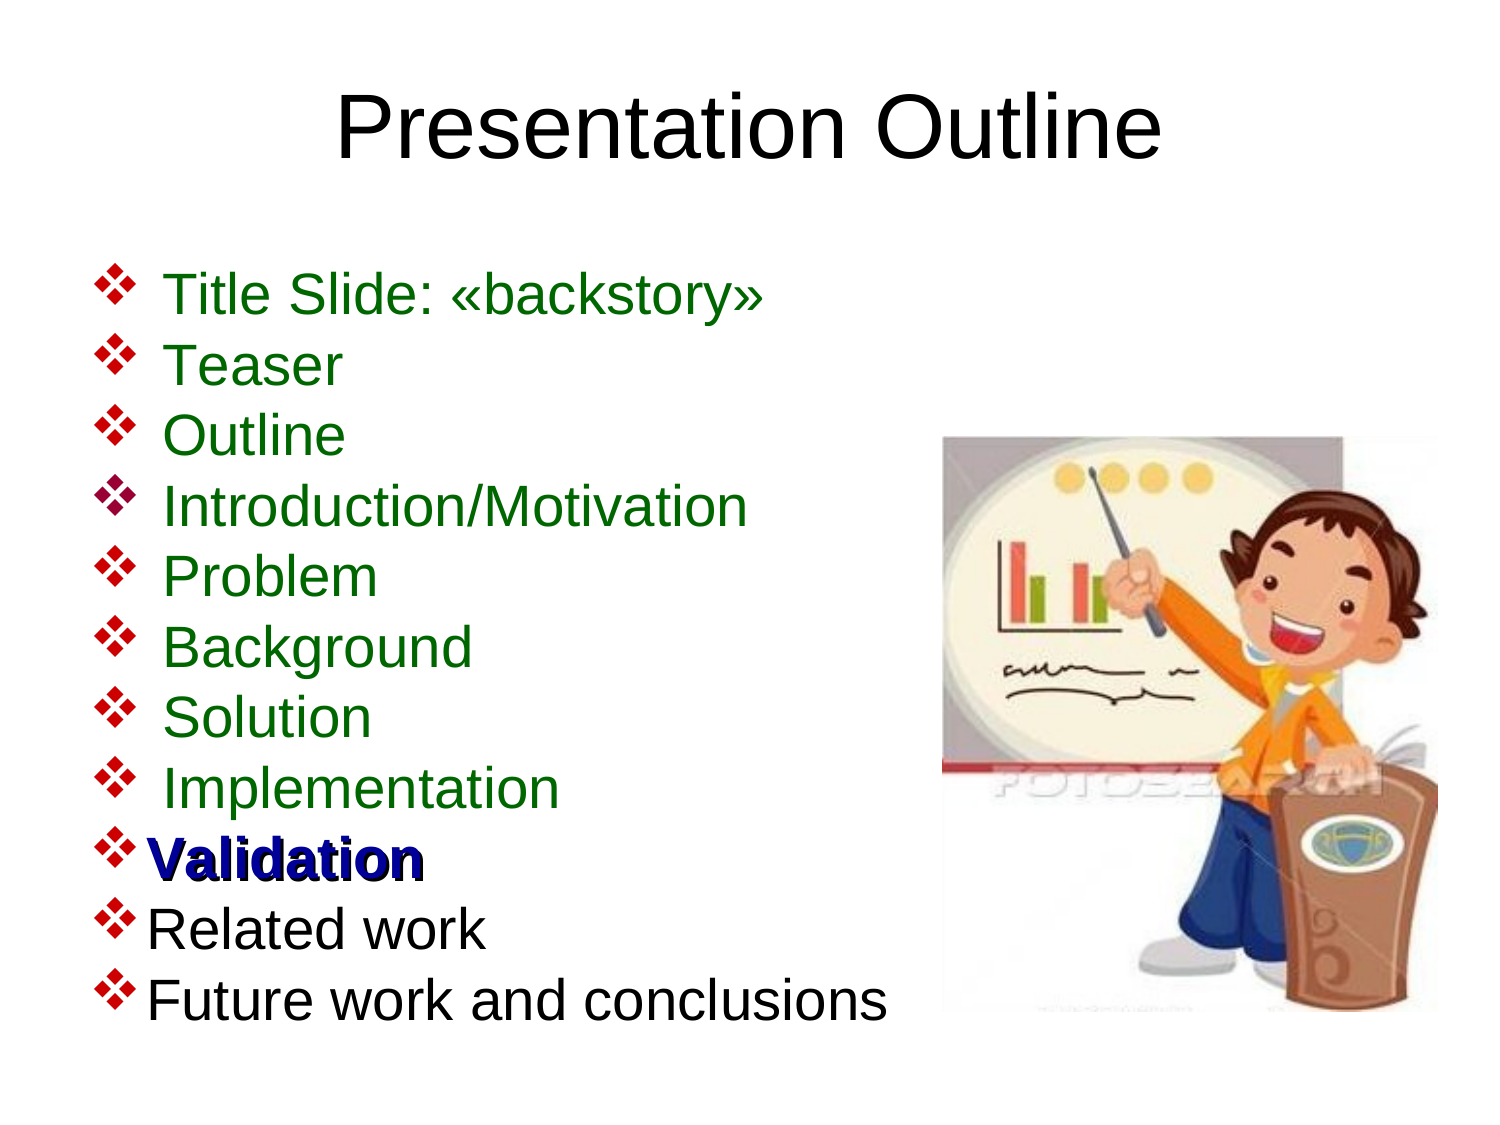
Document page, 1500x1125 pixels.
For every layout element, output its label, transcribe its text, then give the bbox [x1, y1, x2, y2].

picture [942, 436, 1438, 1012]
title Presentation Outline [75, 45, 1426, 200]
list Title Slide: «backstory» Teaser Outline Introduction/Motivation Problem Background Solution Implementation Validation Related work Future work and conclusions [75, 262, 946, 1053]
